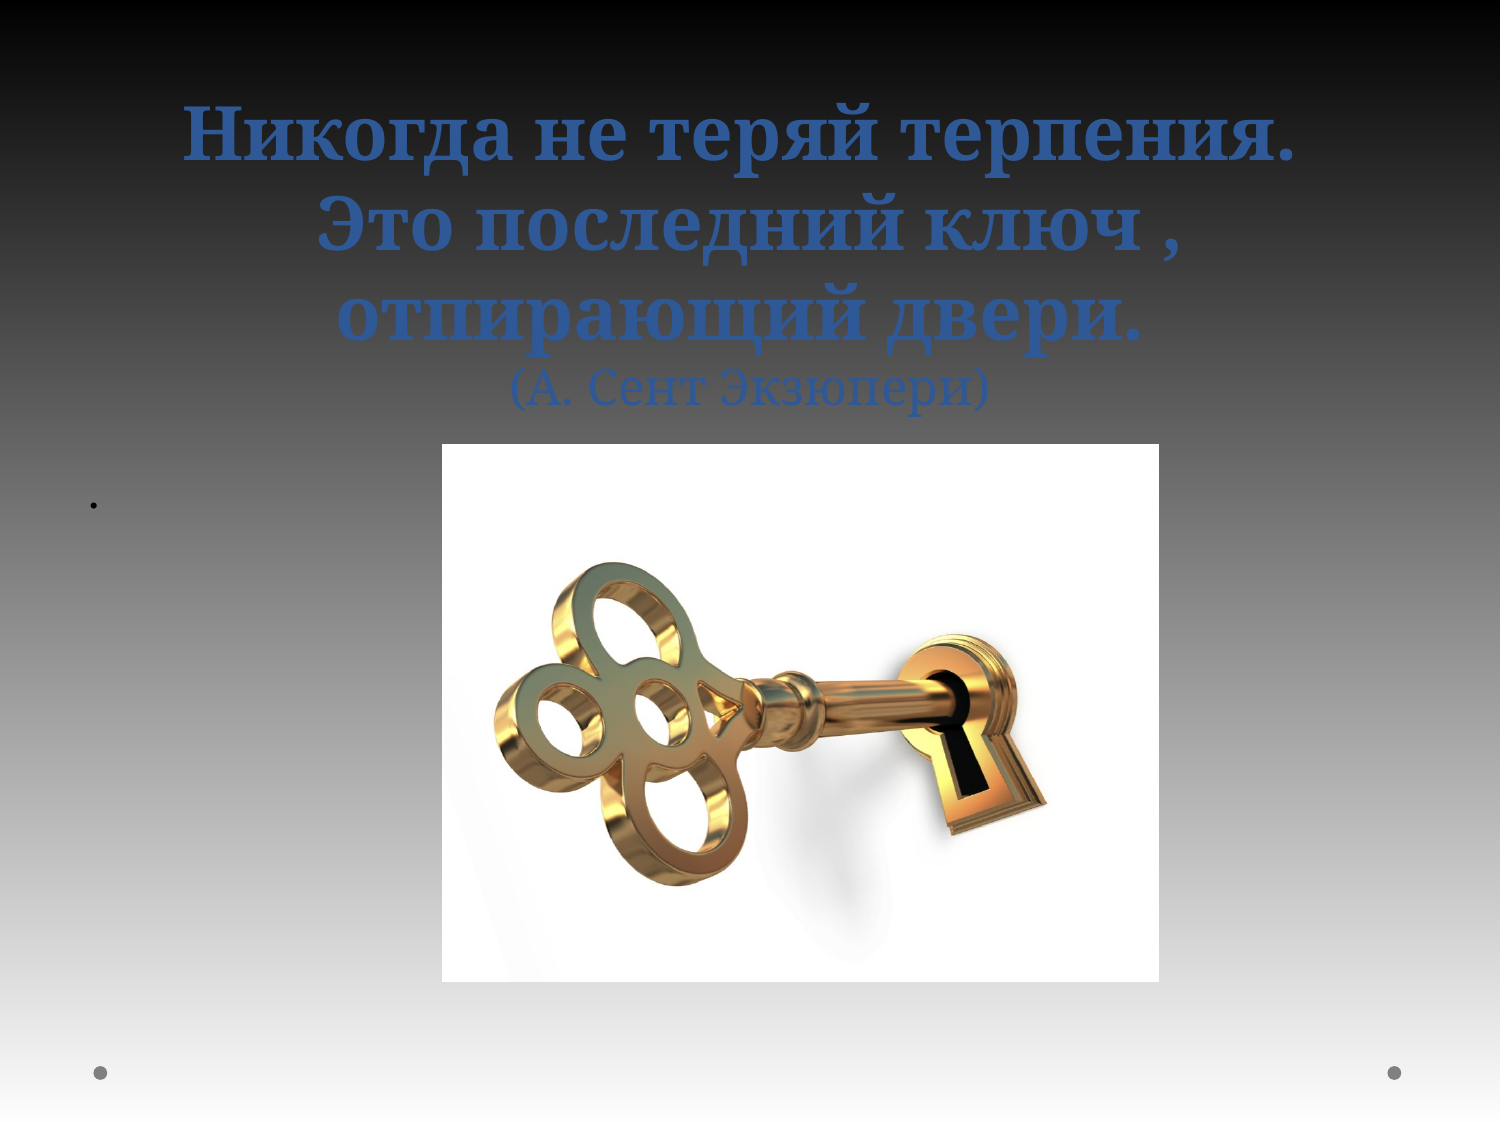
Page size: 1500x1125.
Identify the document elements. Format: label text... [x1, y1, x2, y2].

title Никогда не теряй терпения. Это последний ключ , отпирающий двери. (А. Сент Экзюпери) [75, 78, 1425, 398]
picture [442, 444, 1159, 982]
list [75, 468, 1425, 1005]
